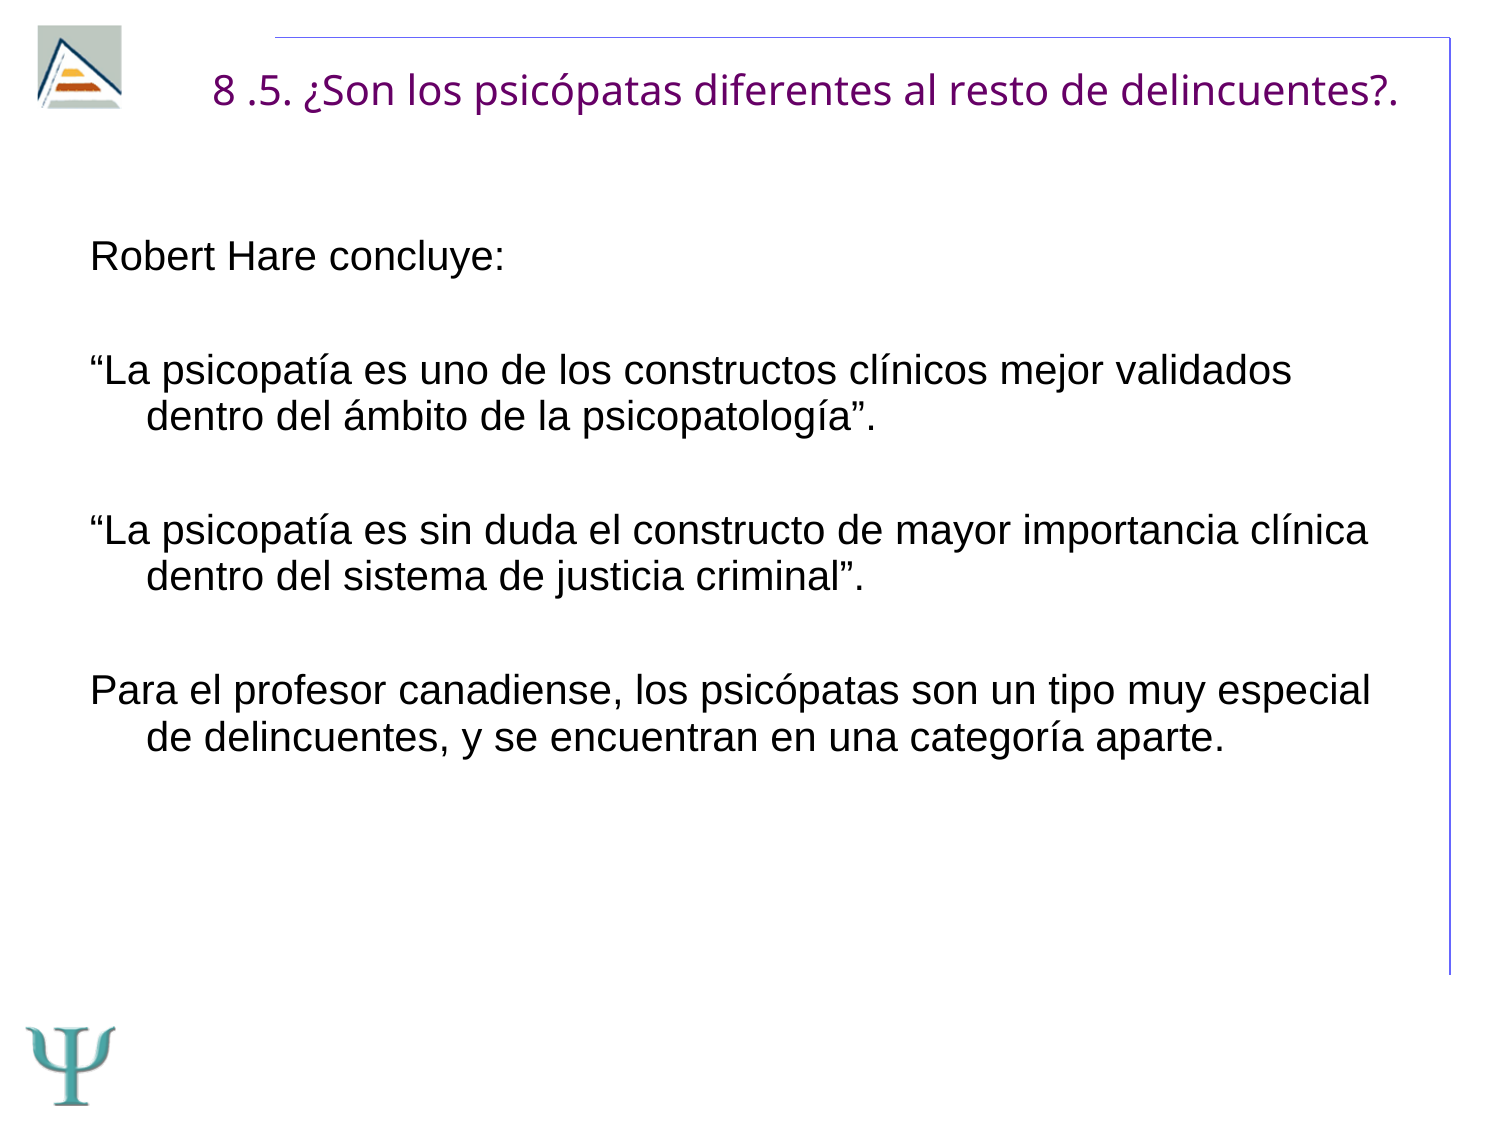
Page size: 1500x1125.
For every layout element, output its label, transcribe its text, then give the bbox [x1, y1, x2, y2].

list Robert Hare concluye: “La psicopatía es uno de los constructos clínicos mejor validados dentro del ámbito de la psicopatología”. “La psicopatía es sin duda el constructo de mayor importancia clínica dentro del sistema de justicia criminal”. Para el profesor canadiense, los psicópatas son un tipo muy especial de delincuentes, y se encuentran en una categoría aparte. [75, 224, 1426, 1068]
picture [24, 1024, 116, 1106]
title 8 .5. ¿Son los psicópatas diferentes al resto de delincuentes?. [112, 42, 1500, 136]
picture [37, 24, 122, 109]
